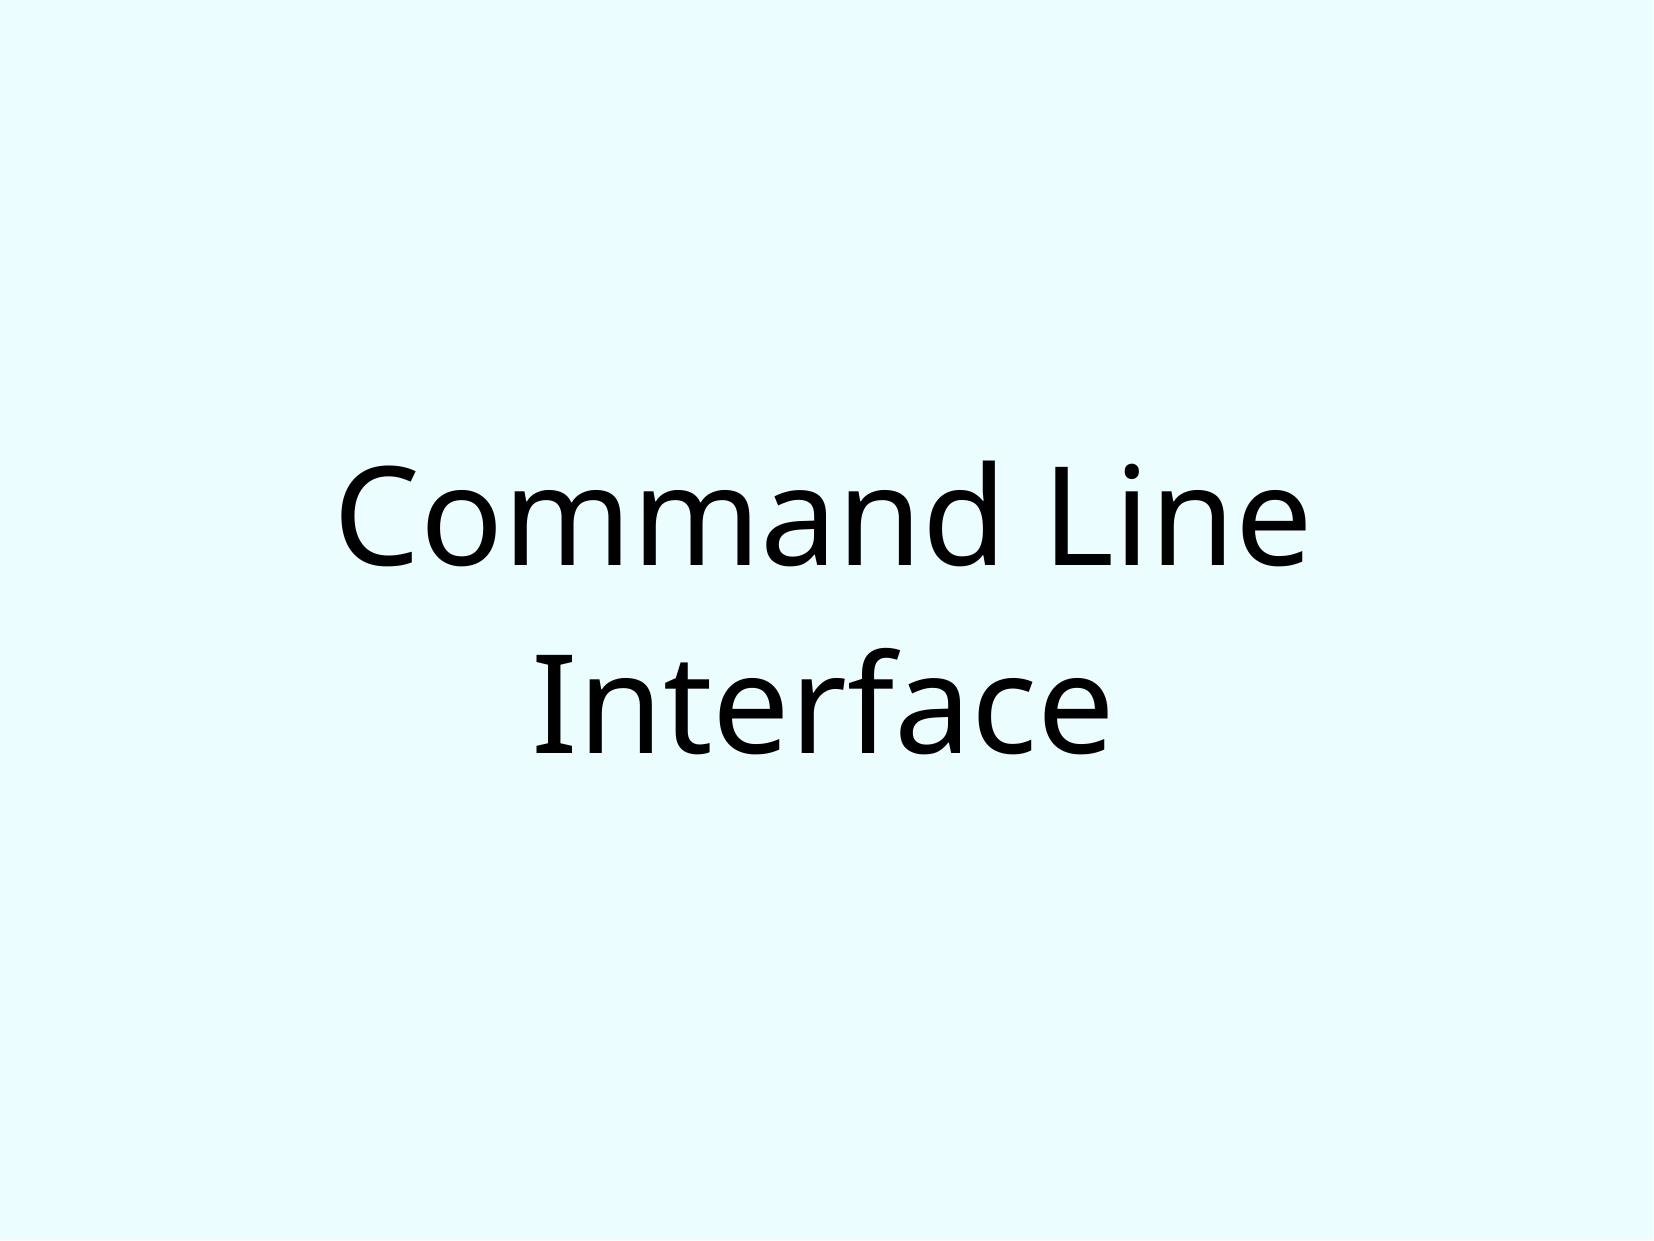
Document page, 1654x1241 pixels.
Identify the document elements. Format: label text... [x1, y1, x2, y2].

text_box Command Line Interface [79, 69, 1568, 1144]
